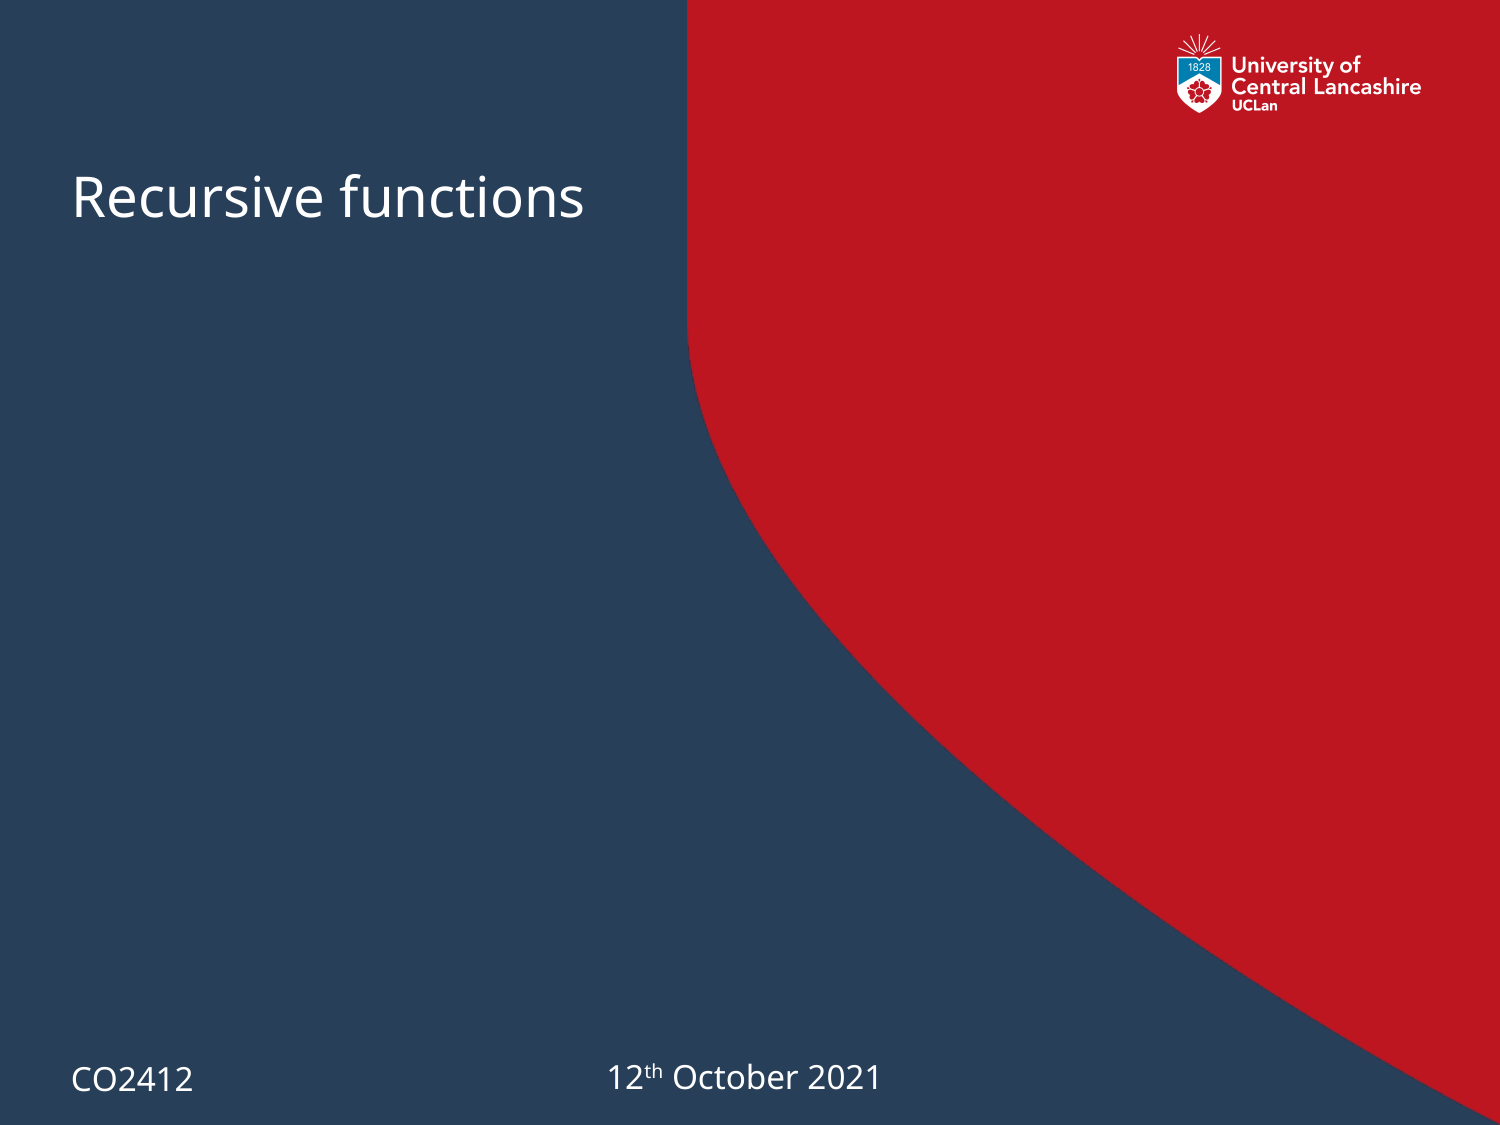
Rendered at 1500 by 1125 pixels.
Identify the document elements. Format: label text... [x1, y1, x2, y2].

picture [687, 0, 1500, 1125]
text_box Recursive functions [56, 74, 1185, 316]
